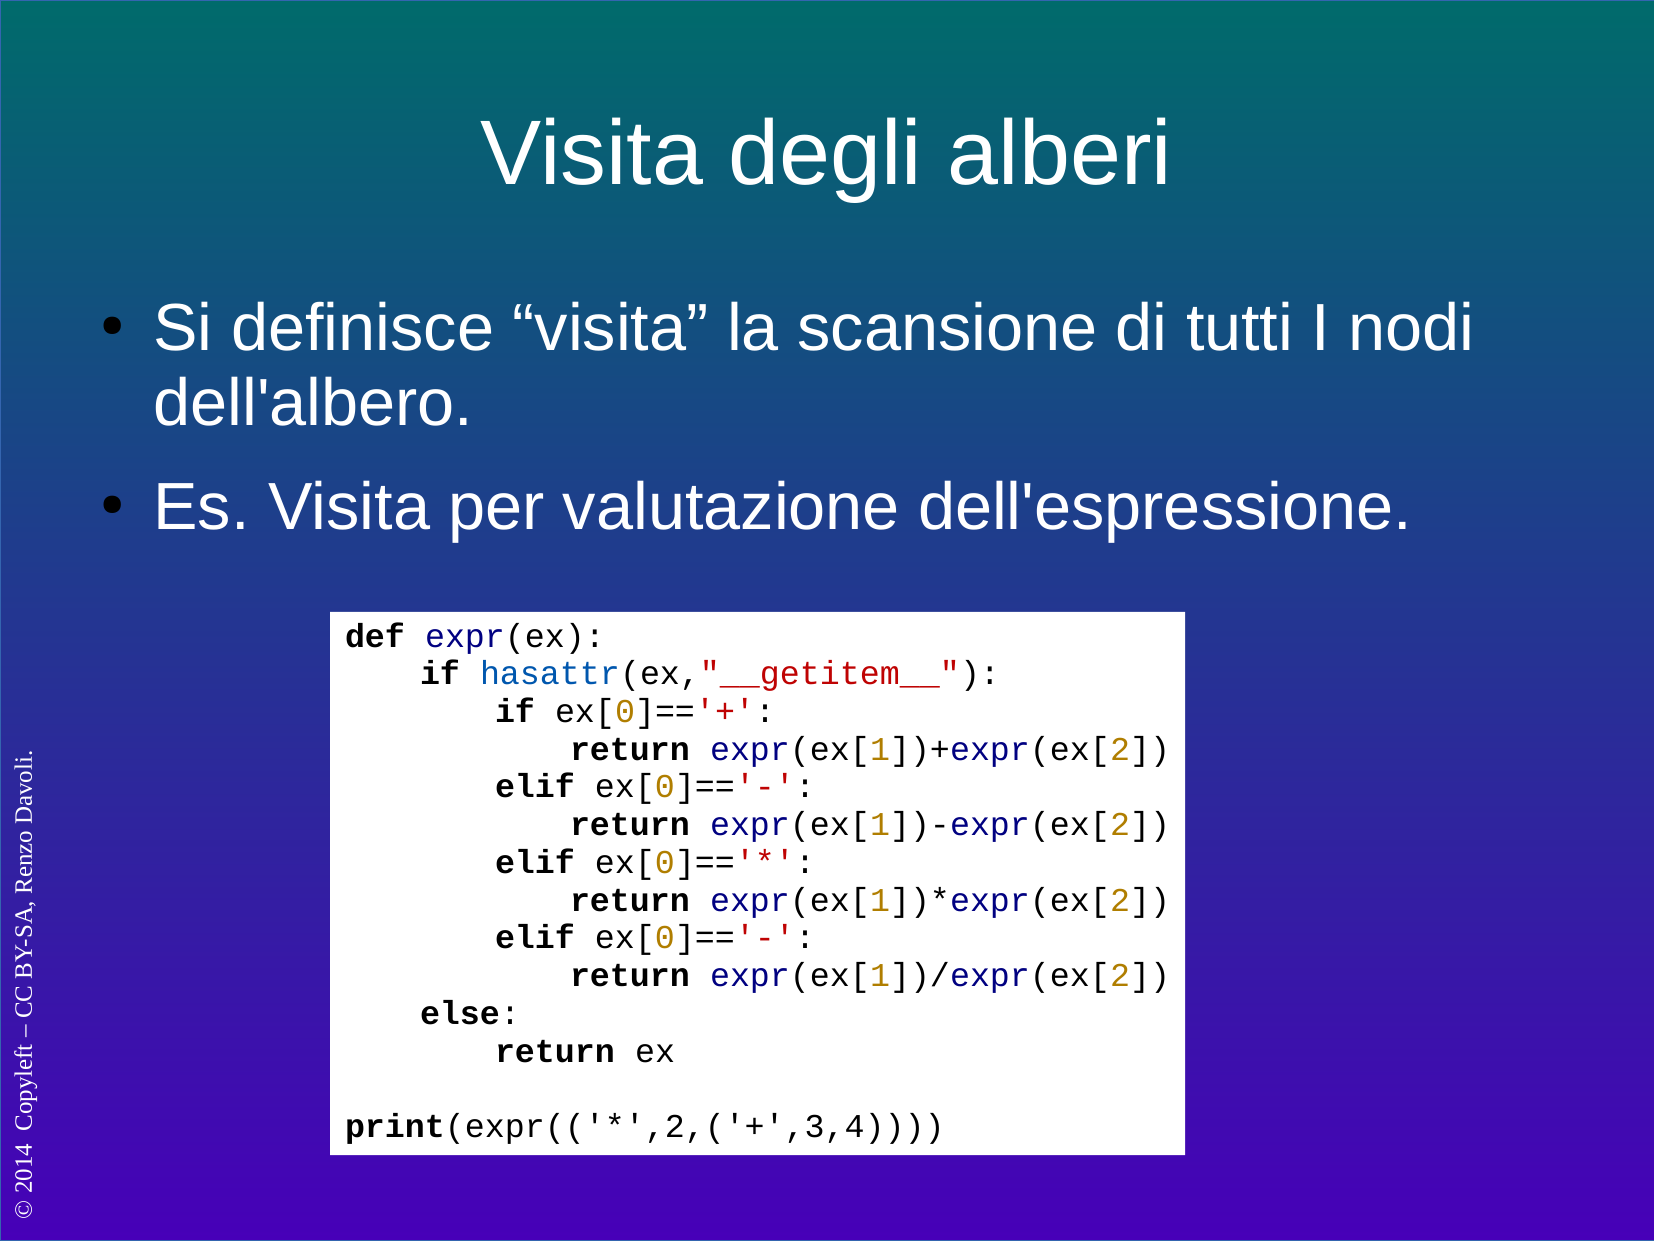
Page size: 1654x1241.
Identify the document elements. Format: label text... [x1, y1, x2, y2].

text_box def expr(ex): if hasattr(ex,"__getitem__"): if ex[0]=='+': return expr(ex[1])+expr(ex[2]) elif ex[0]=='-': return expr(ex[1])-expr(ex[2]) elif ex[0]=='*': return expr(ex[1])*expr(ex[2]) elif ex[0]=='-': return expr(ex[1])/expr(ex[2]) else: return ex print(expr(('*',2,('+',3,4)))) [330, 611, 1186, 1156]
list Si definisce “visita” la scansione di tutti I nodi dell'albero. Es. Visita per valutazione dell'espressione. [82, 290, 1571, 1010]
title Visita degli alberi [82, 49, 1571, 257]
